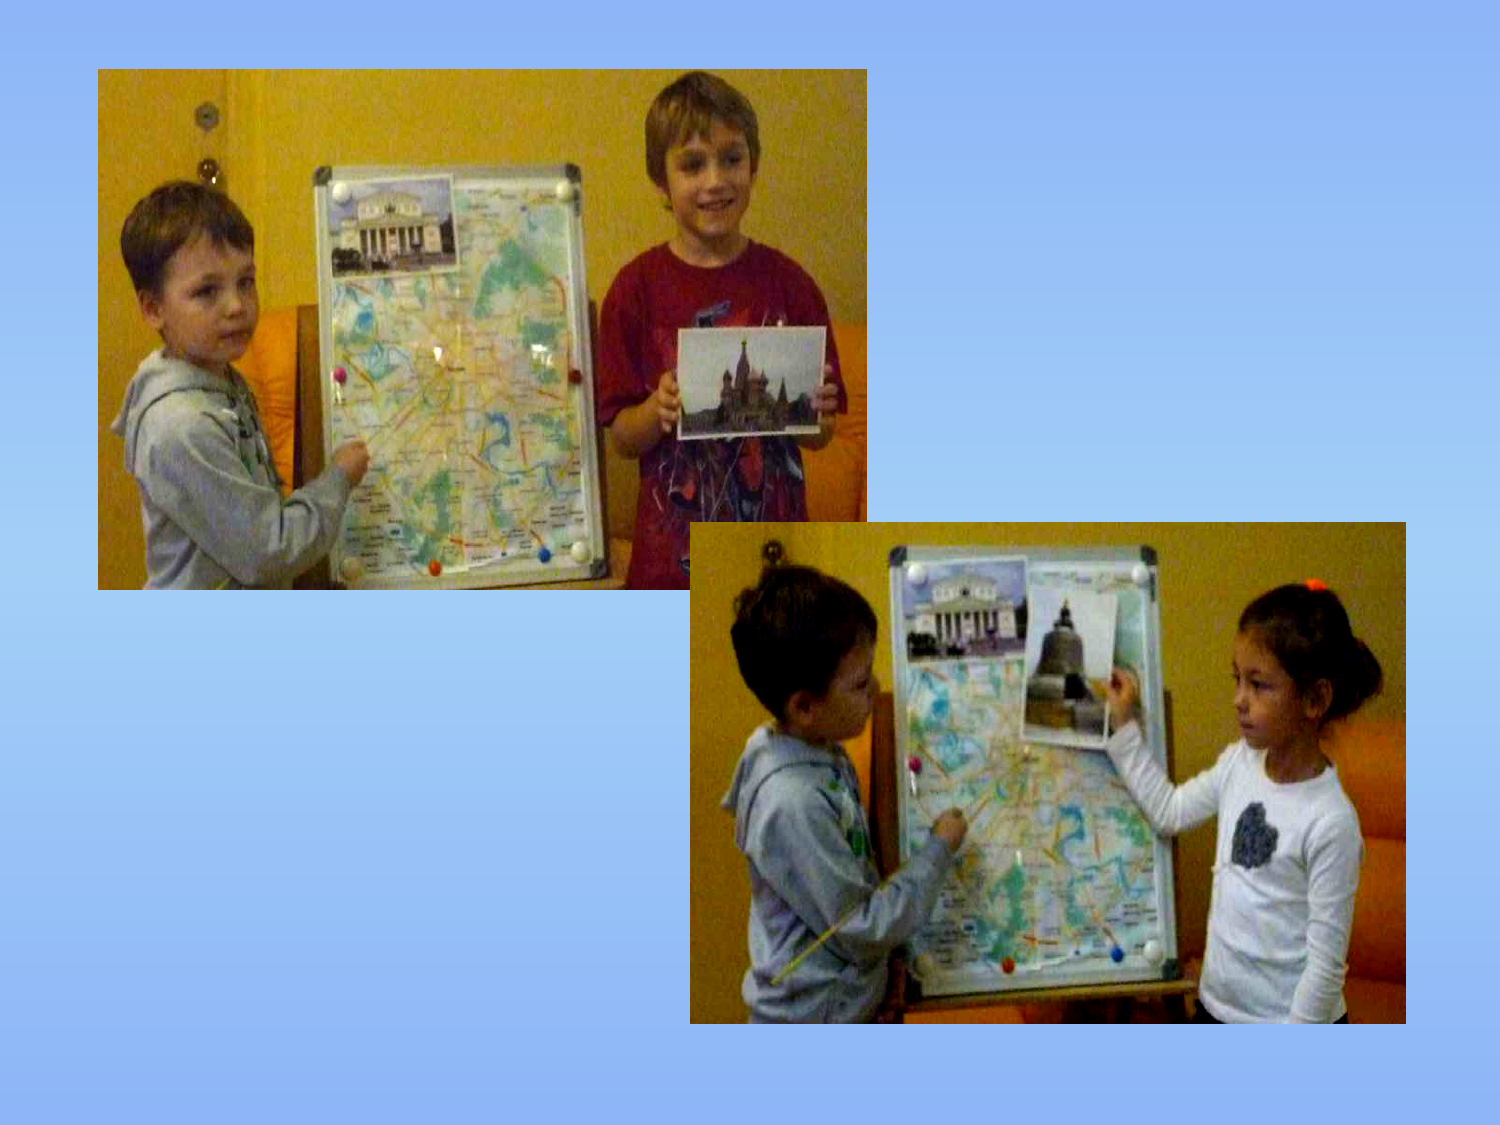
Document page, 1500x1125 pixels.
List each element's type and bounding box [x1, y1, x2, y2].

picture [98, 69, 1406, 1024]
